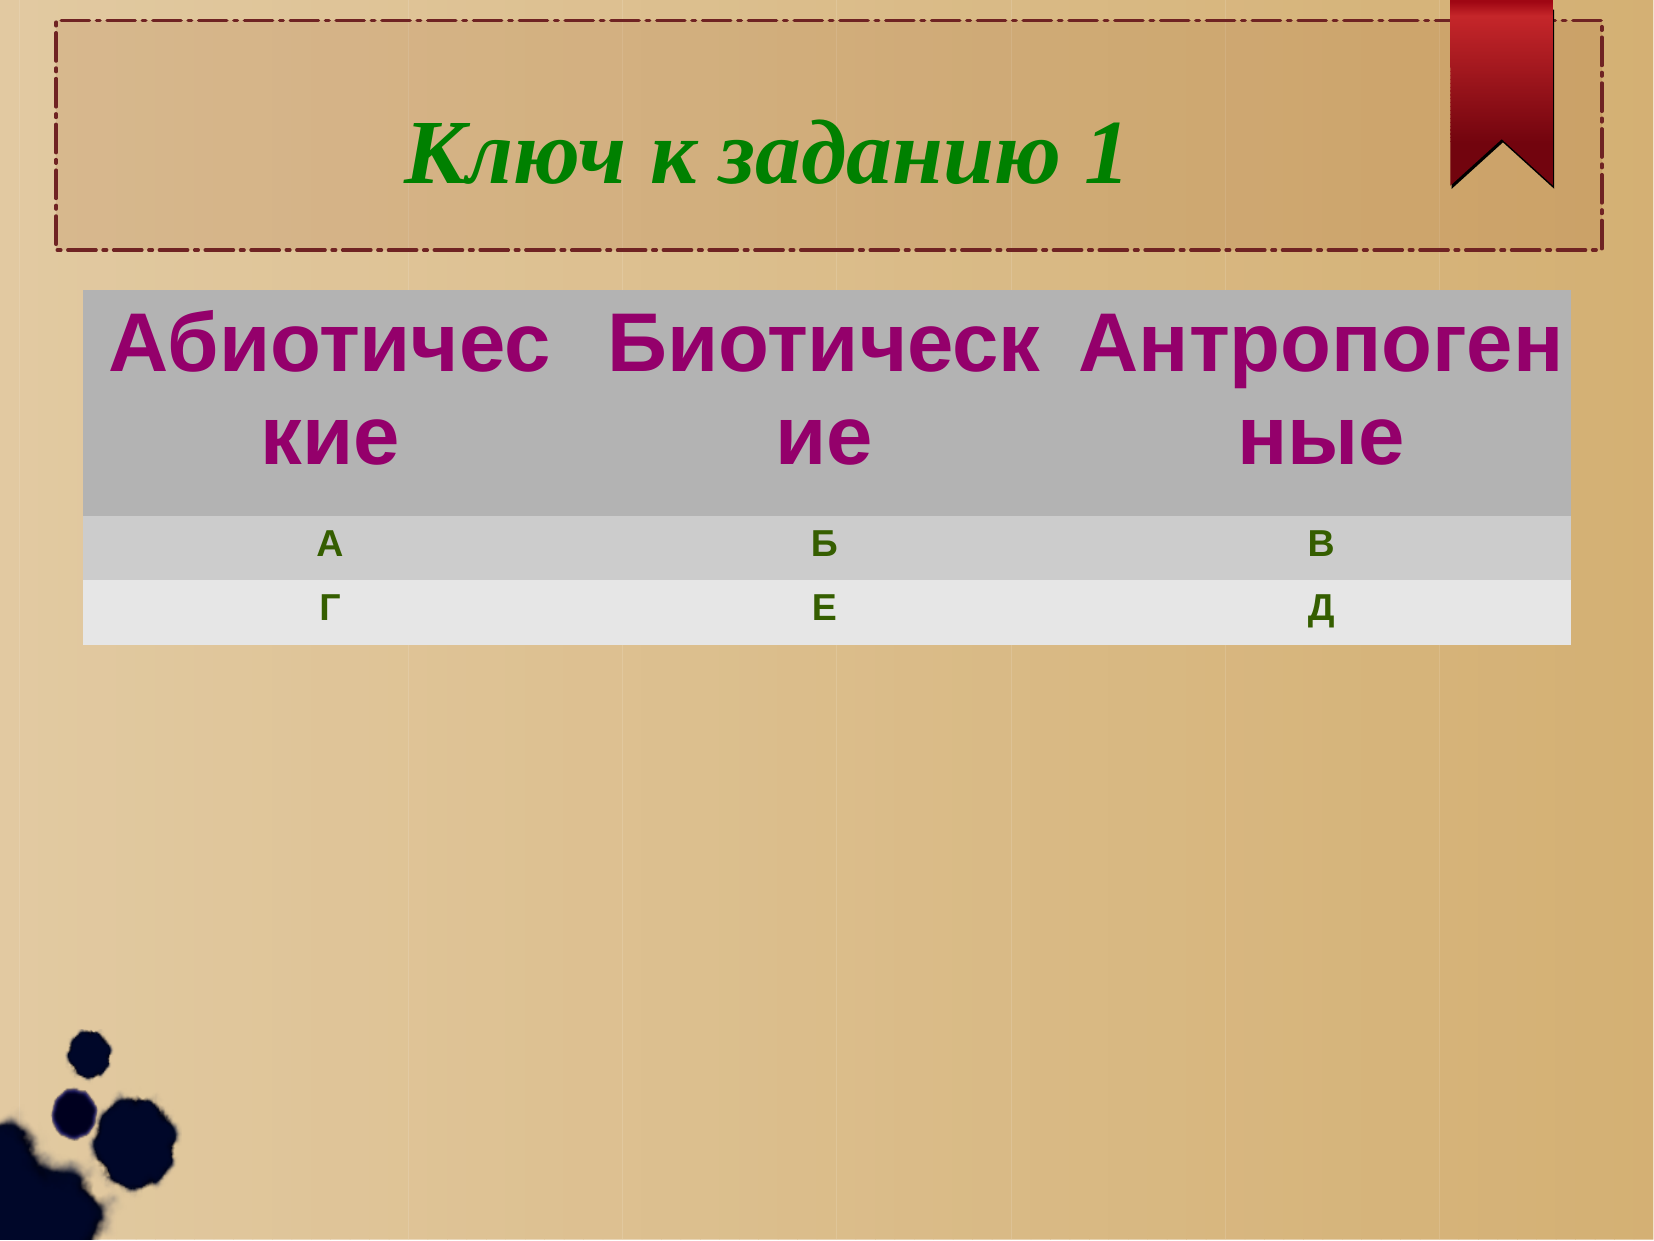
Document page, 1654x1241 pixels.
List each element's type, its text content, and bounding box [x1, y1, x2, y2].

table_cell Е [577, 580, 1072, 645]
table_header Абиотические [83, 290, 577, 516]
table_cell Г [83, 580, 577, 645]
table_header Антропогенные [1072, 290, 1571, 516]
title Ключ к заданию 1 [82, 49, 1453, 257]
table_cell В [1072, 516, 1571, 580]
table_header Биотические [577, 290, 1072, 516]
table_cell А [83, 516, 577, 580]
table_cell Б [577, 516, 1072, 580]
table_cell Д [1072, 580, 1571, 645]
